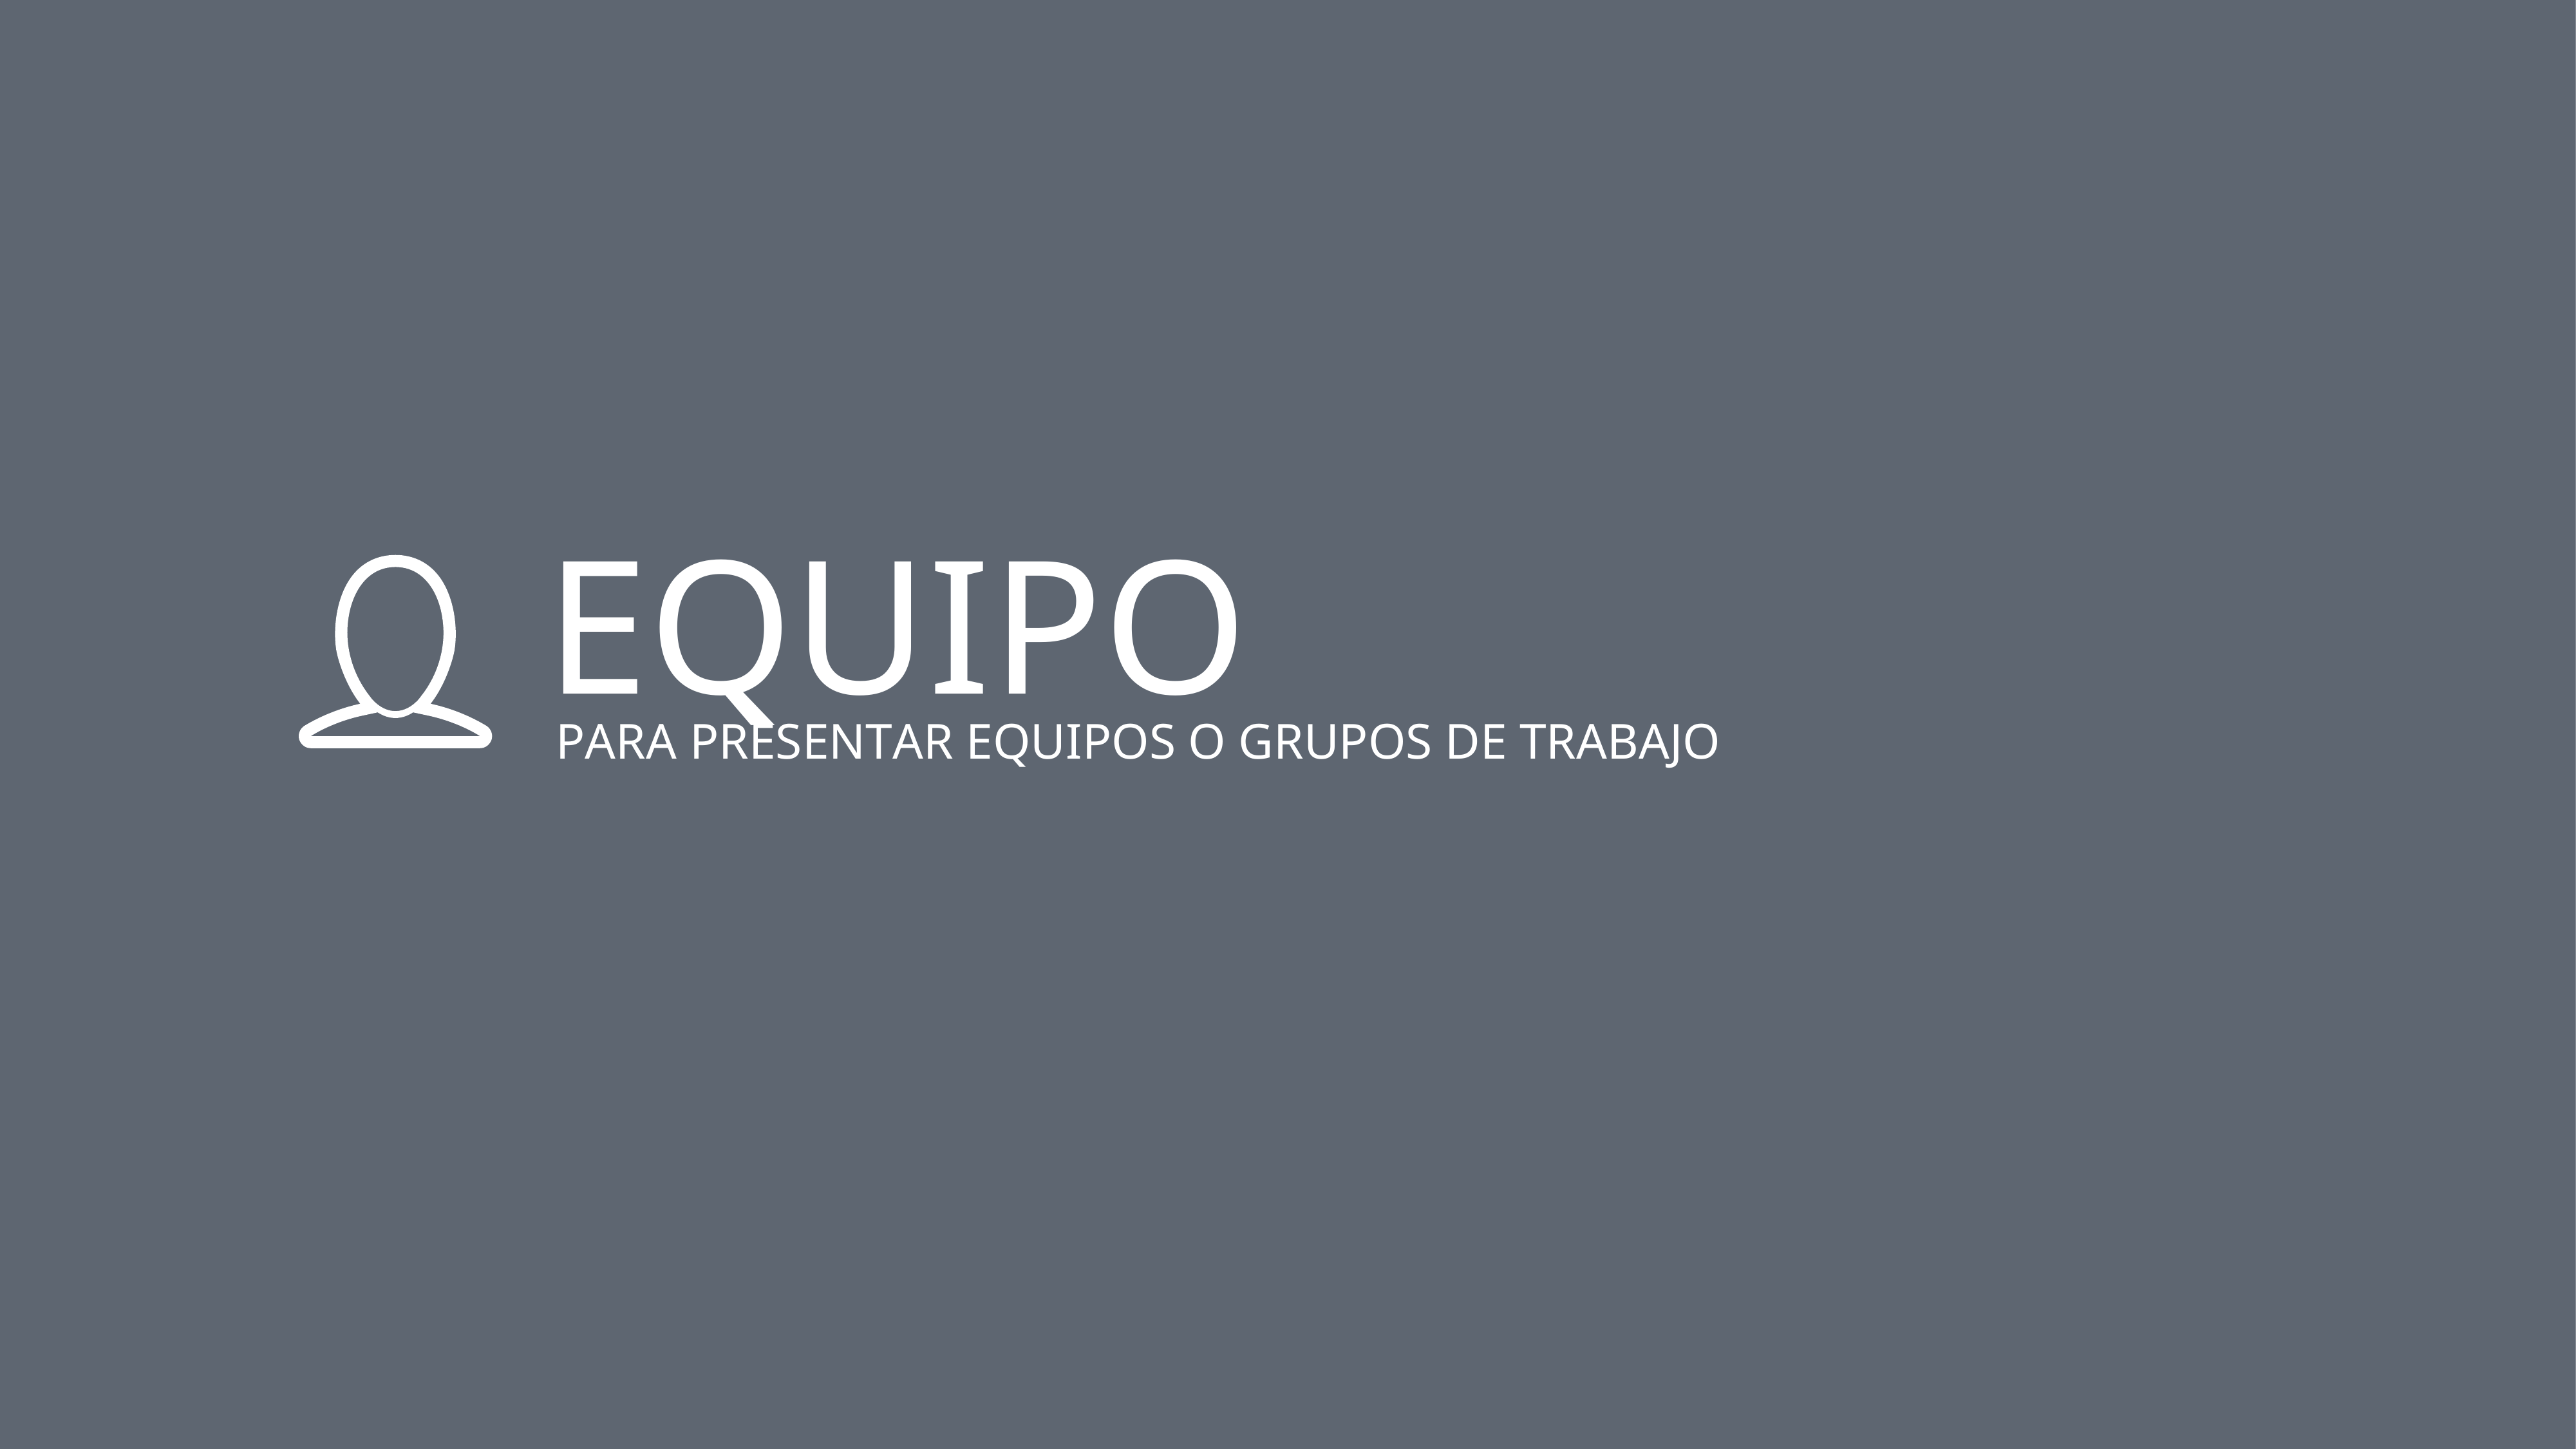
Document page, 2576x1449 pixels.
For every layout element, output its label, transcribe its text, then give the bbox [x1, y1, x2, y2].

text_box EQUIPO [677, 574, 764, 681]
text_box [0, 0, 2576, 1449]
text_box PARA PRESENTAR EQUIPOS O GRUPOS DE TRABAJO [546, 705, 2505, 773]
text_box EQUIPO [536, 504, 2495, 736]
